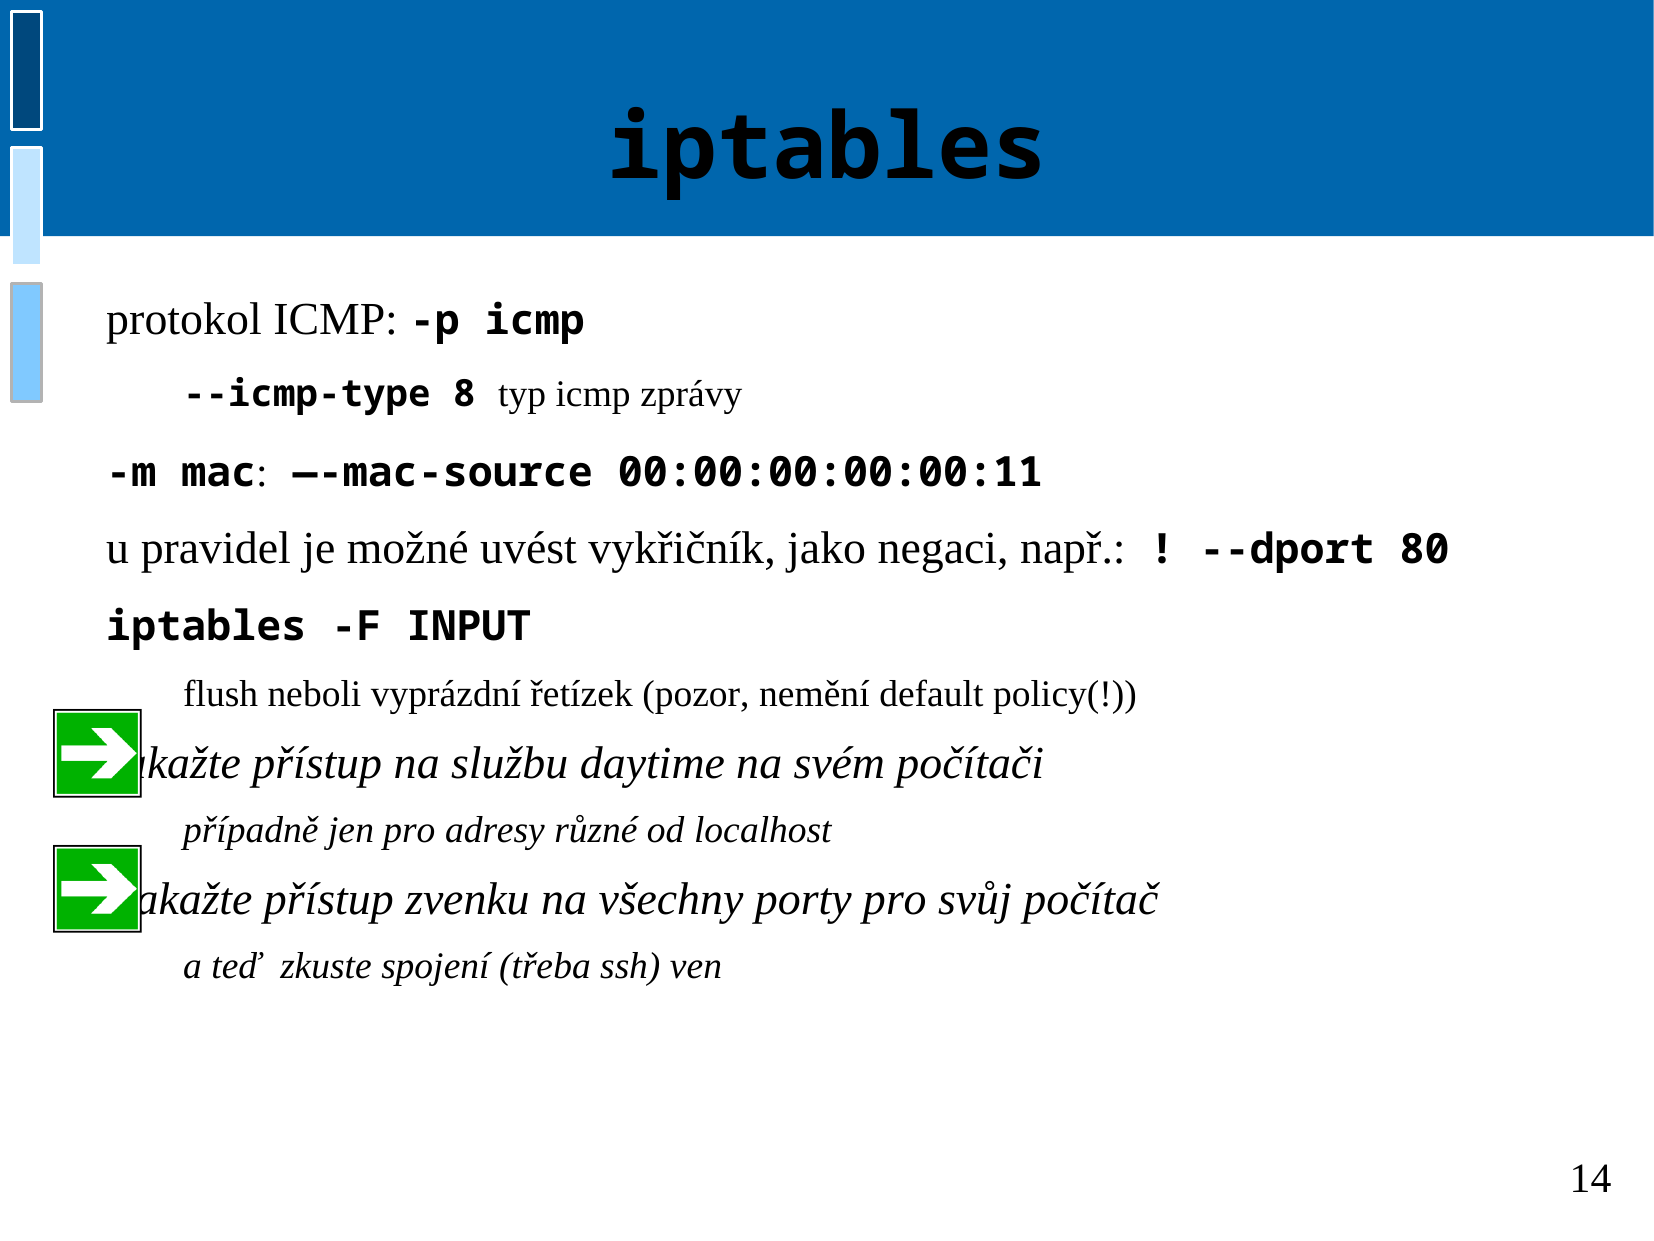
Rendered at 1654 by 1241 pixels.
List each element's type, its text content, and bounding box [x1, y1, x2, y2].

title iptables [121, 49, 1534, 237]
picture [46, 838, 148, 939]
picture [46, 702, 148, 804]
list protokol ICMP: -p icmp --icmp-type 8 typ icmp zprávy -m mac: —-mac-source 00:00:00:00:00:11 u pravidel je možné uvést vykřičník, jako negaci, např.: ! --dport 80 iptables -F INPUT flush neboli vyprázdní řetízek (pozor, nemění default policy(!)) zakažte přístup na službu daytime na svém počítači případně jen pro adresy různé od localhost zakažte přístup zvenku na všechny porty pro svůj počítač a teď zkuste spojení (třeba ssh) ven [88, 289, 1625, 1168]
